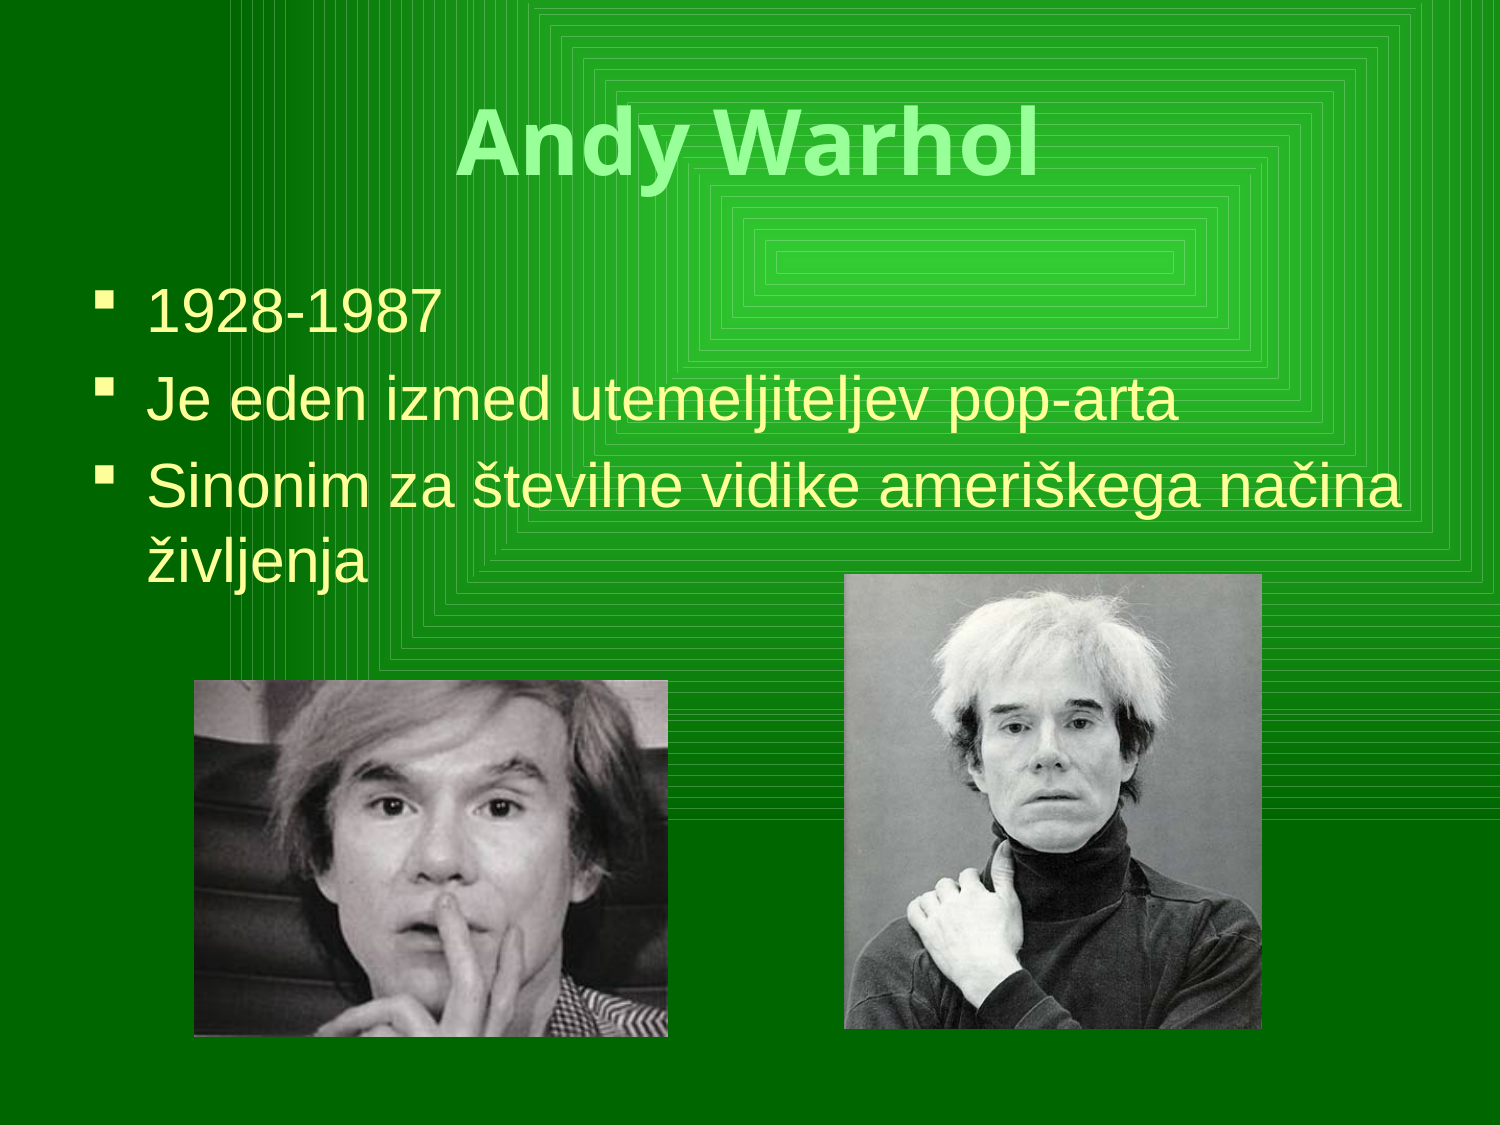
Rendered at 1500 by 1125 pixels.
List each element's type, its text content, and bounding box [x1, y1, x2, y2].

title Andy Warhol [75, 45, 1425, 233]
picture [194, 680, 668, 1037]
picture [844, 574, 1262, 1029]
list 1928-1987 Je eden izmed utemeljiteljev pop-arta Sinonim za številne vidike ameriškega načina življenja [75, 262, 1425, 1005]
